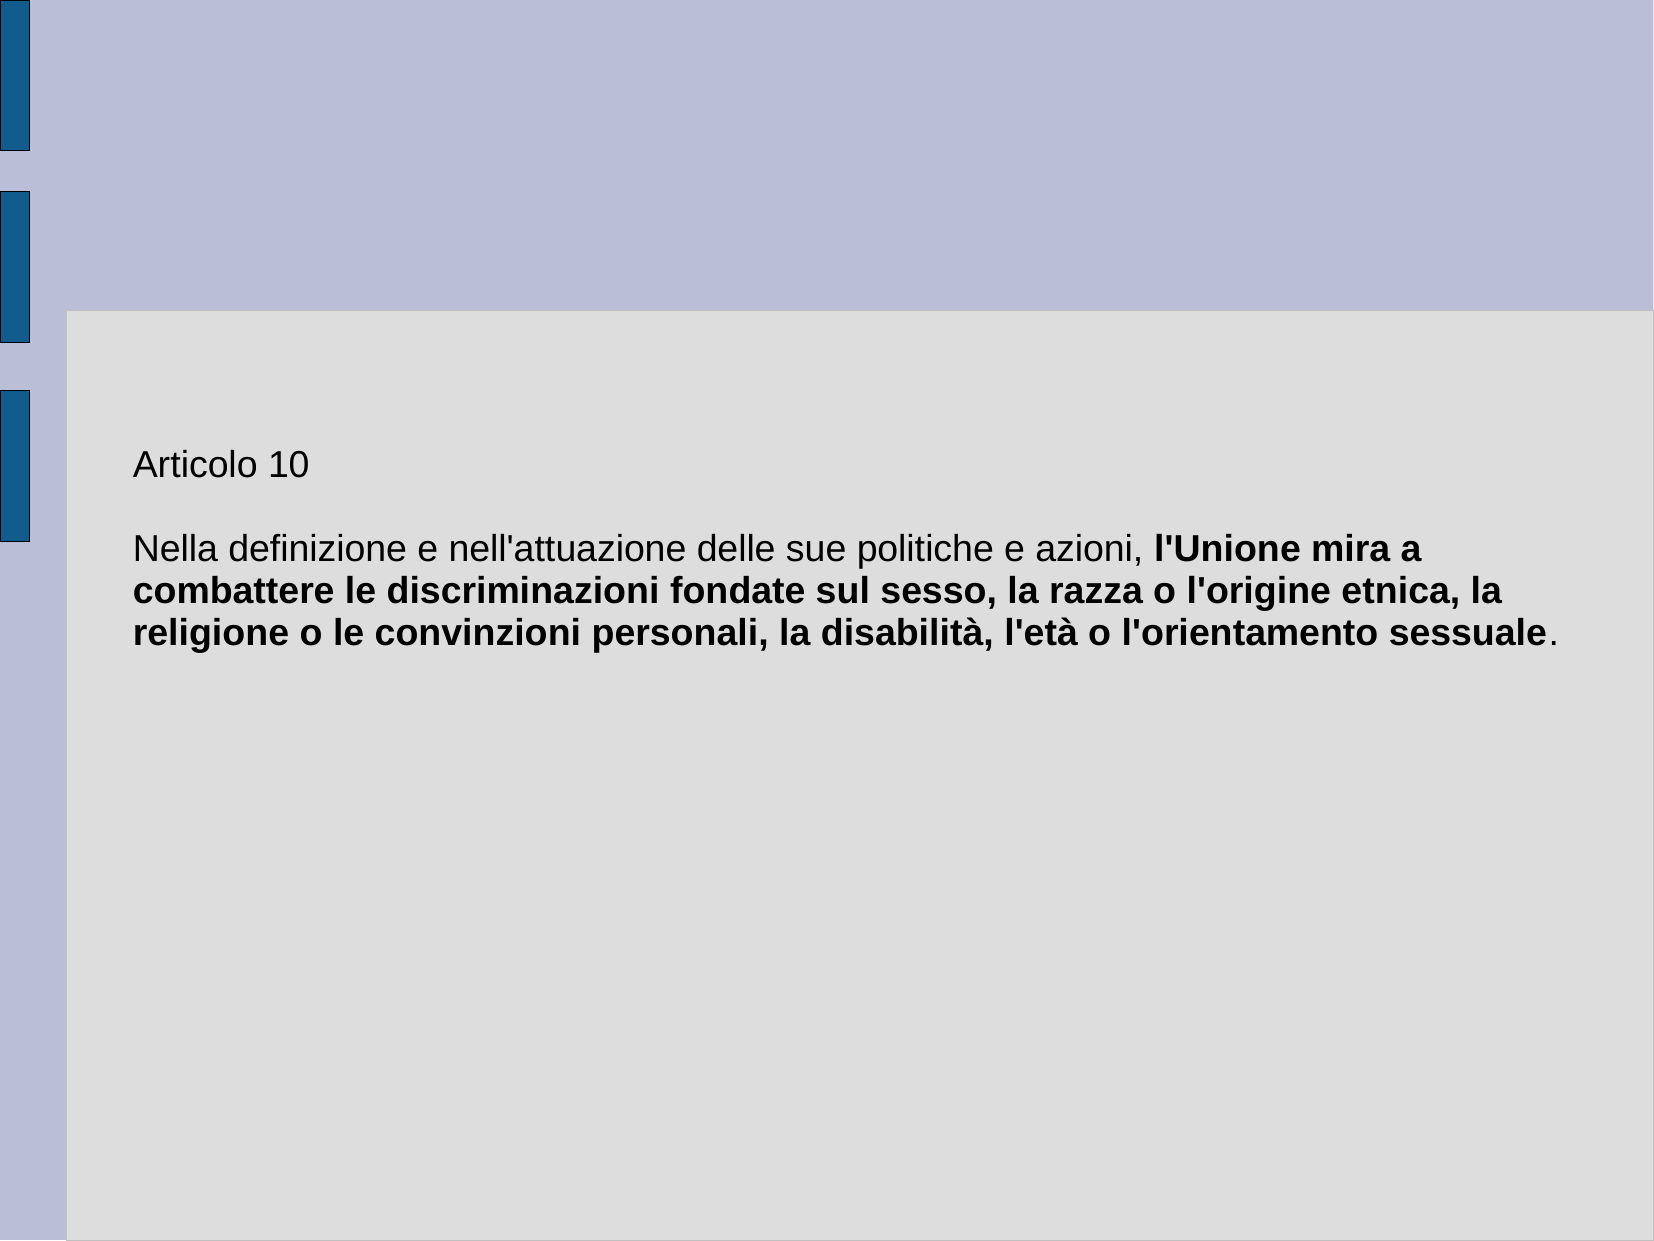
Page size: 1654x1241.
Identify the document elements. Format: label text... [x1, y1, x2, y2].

text_box Articolo 10 Nella definizione e nell'attuazione delle sue politiche e azioni, l'Unione mira a combattere le discriminazioni fondate sul sesso, la razza o l'origine etnica, la religione o le convinzioni personali, la disabilità, l'età o l'orientamento sessuale. [118, 436, 1595, 708]
